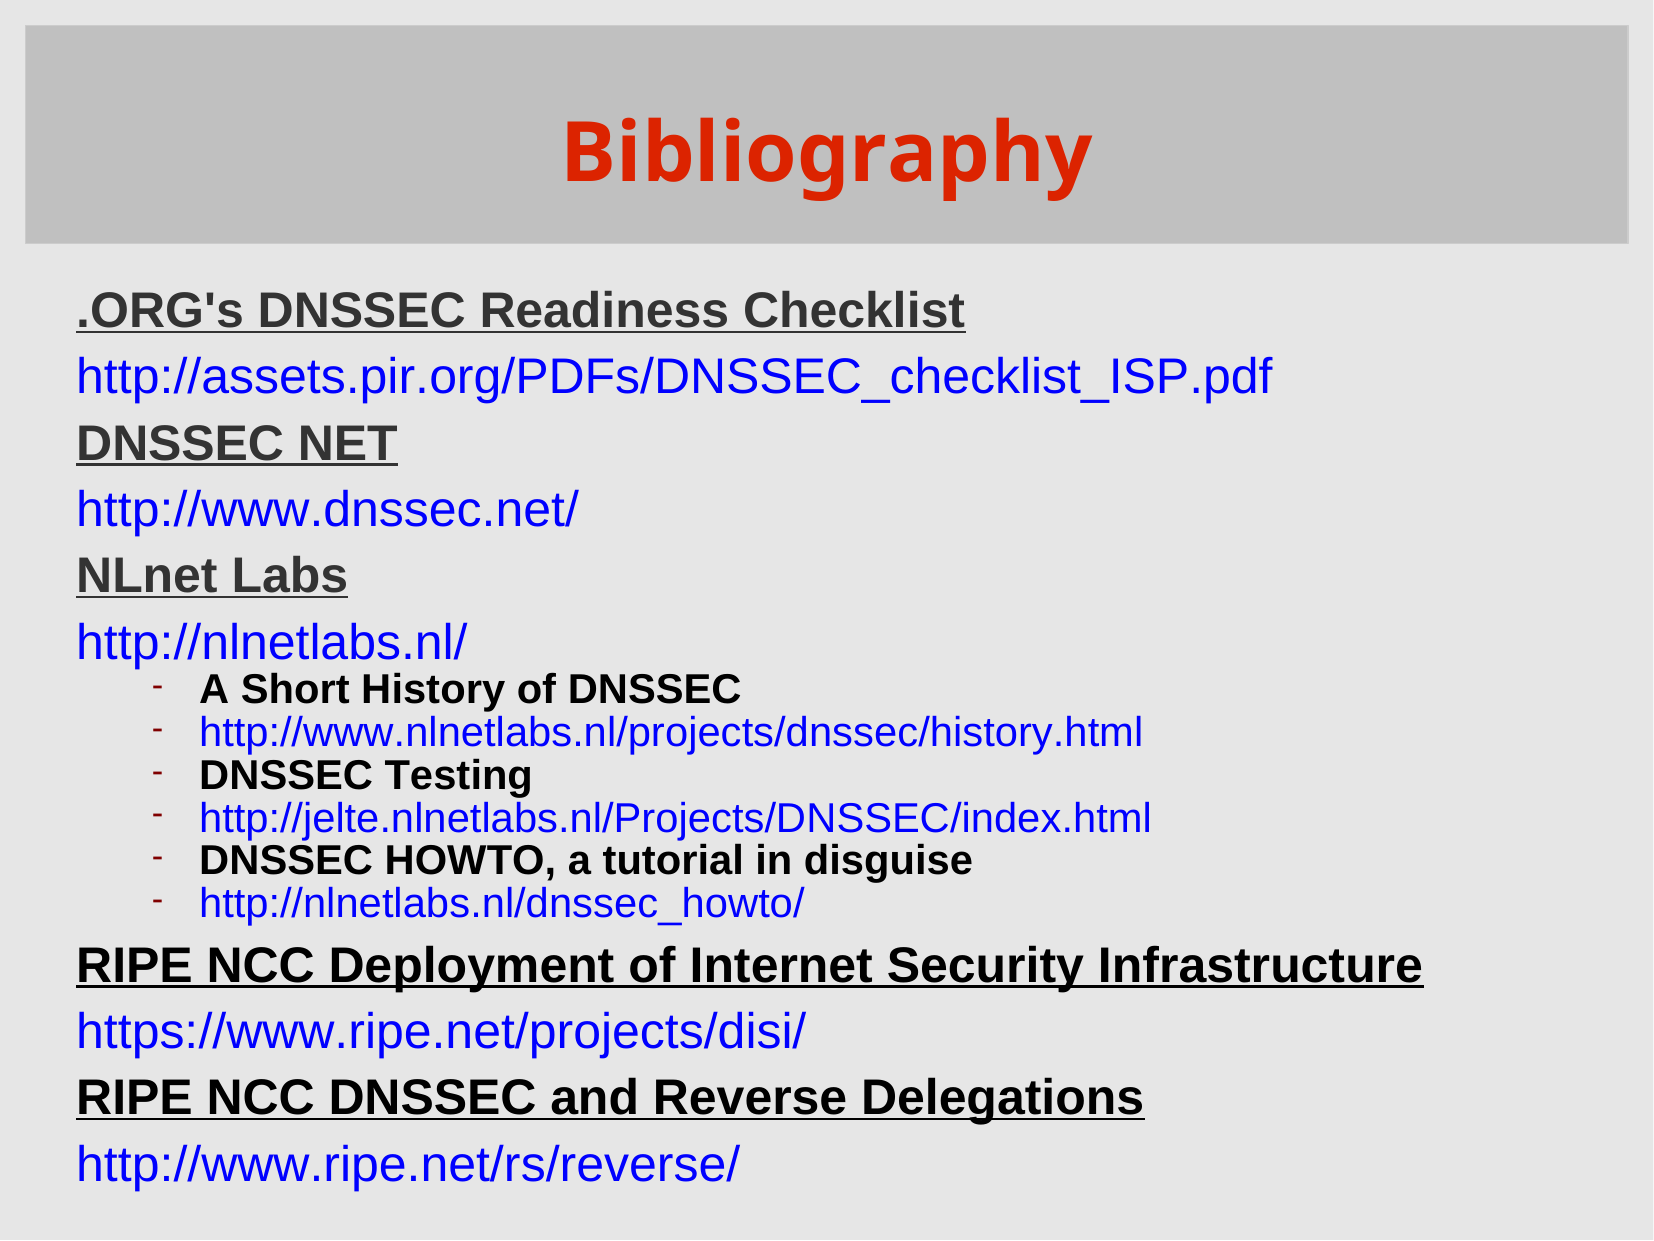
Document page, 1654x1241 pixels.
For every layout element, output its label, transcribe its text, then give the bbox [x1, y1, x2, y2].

title Bibliography [121, 46, 1532, 253]
list .ORG's DNSSEC Readiness Checklist http://assets.pir.org/PDFs/DNSSEC_checklist_ISP.pdf DNSSEC NET http://www.dnssec.net/ NLnet Labs http://nlnetlabs.nl/ A Short History of DNSSEC http://www.nlnetlabs.nl/projects/dnssec/history.html DNSSEC Testing http://jelte.nlnetlabs.nl/Projects/DNSSEC/index.html DNSSEC HOWTO, a tutorial in disguise http://nlnetlabs.nl/dnssec_howto/ RIPE NCC Deployment of Internet Security Infrastructure https://www.ripe.net/projects/disi/ RIPE NCC DNSSEC and Reverse Delegations http://www.ripe.net/rs/reverse/ [59, 286, 1593, 1196]
